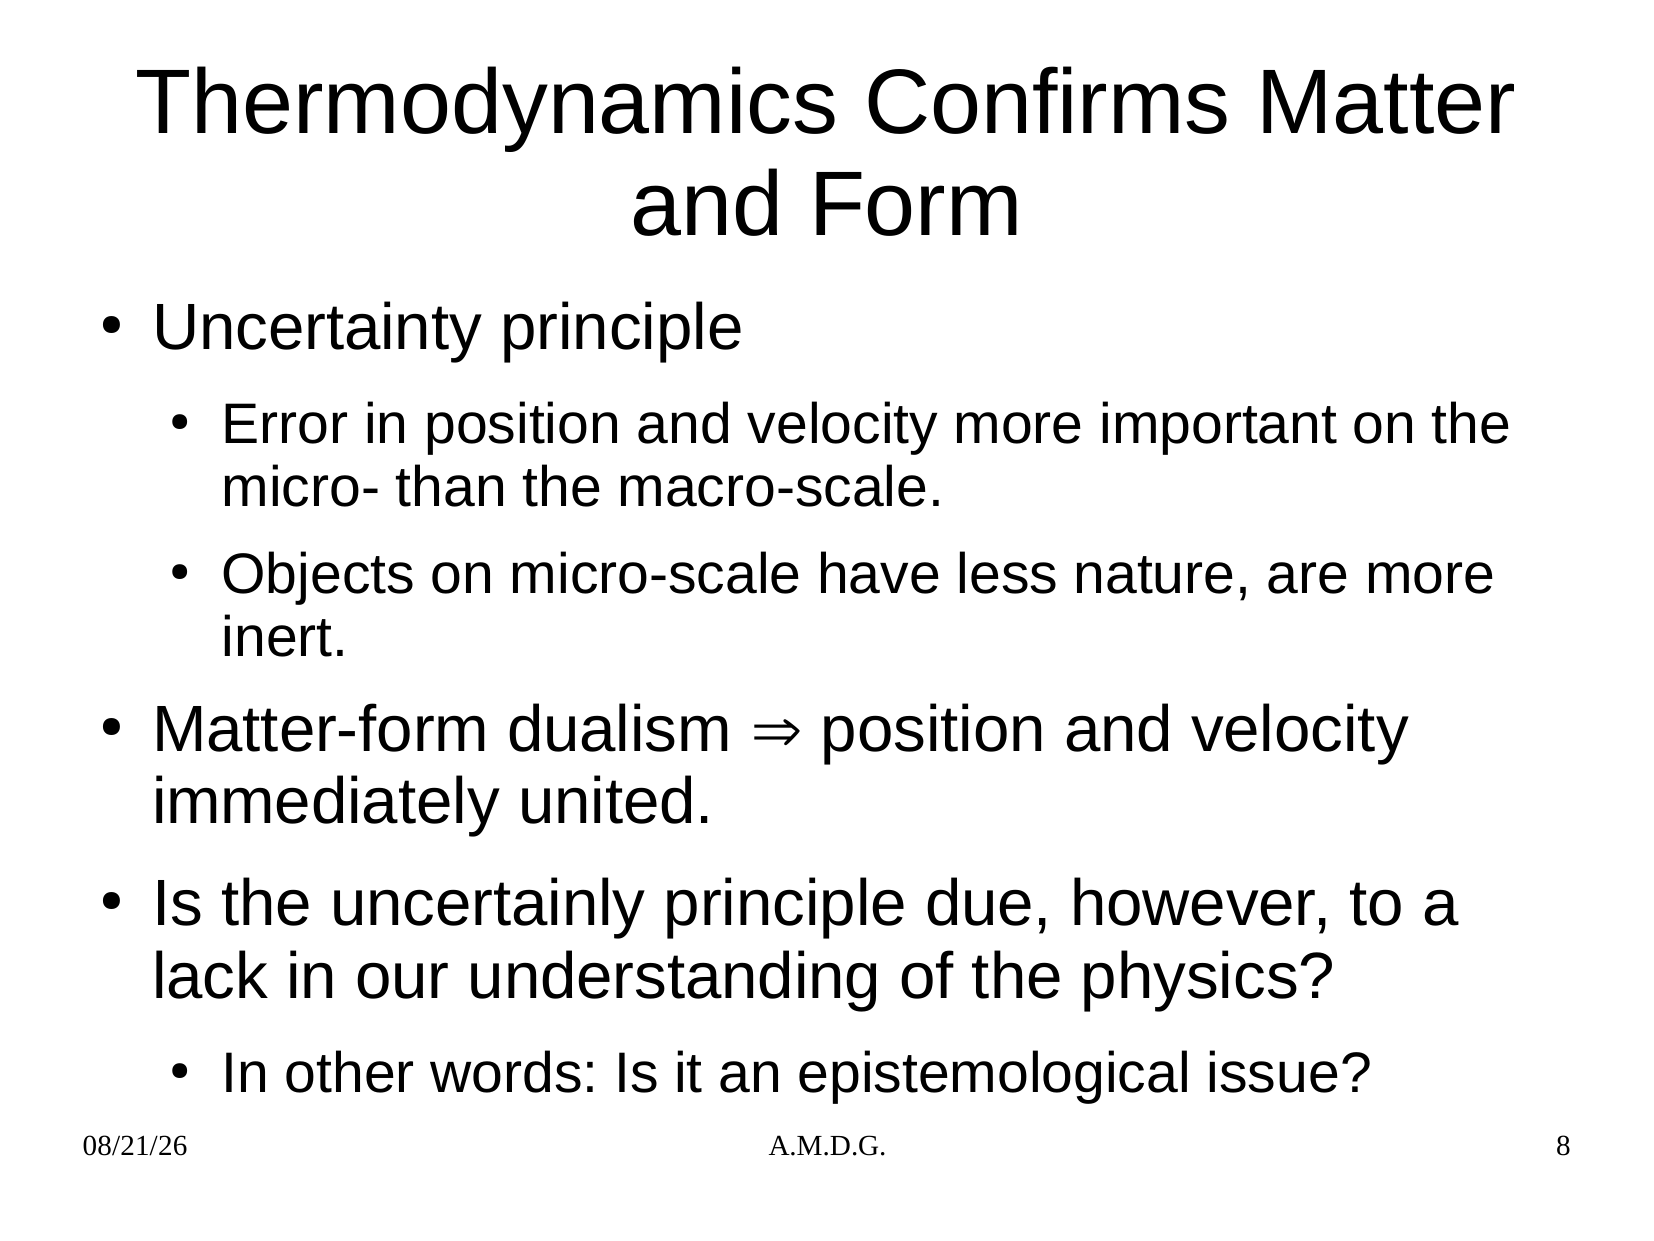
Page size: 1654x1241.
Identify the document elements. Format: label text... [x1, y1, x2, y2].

title Thermodynamics Confirms Matter and Form [82, 49, 1571, 257]
list Uncertainty principle Error in position and velocity more important on the micro- than the macro-scale. Objects on micro-scale have less nature, are more inert. Matter-form dualism ⇒ position and velocity immediately united. Is the uncertainly principle due, however, to a lack in our understanding of the physics? In other words: Is it an epistemological issue? [82, 290, 1571, 1109]
